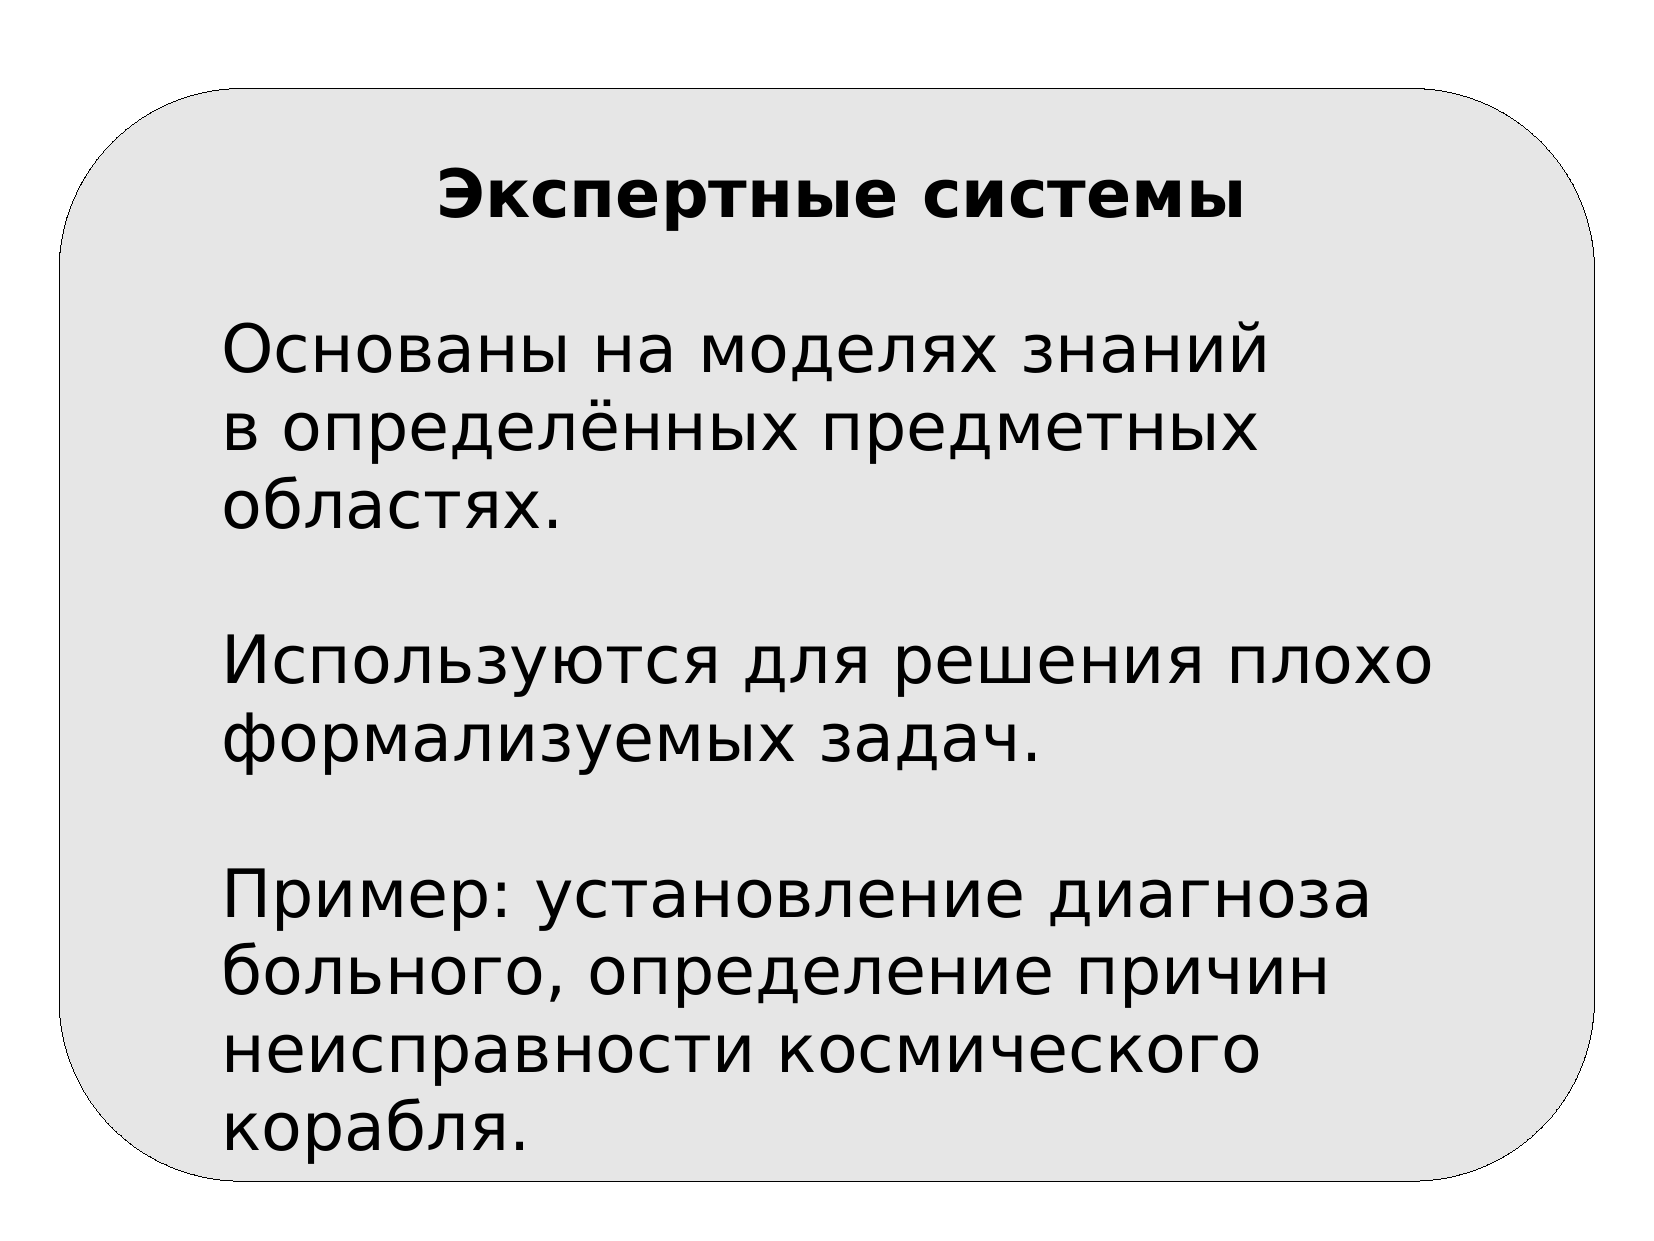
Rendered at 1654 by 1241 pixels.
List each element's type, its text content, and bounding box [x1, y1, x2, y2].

text_box [59, 88, 1595, 1182]
text_box Экспертные системы Основаны на моделях знаний в определённых предметных областях. Используются для решения плохо формализуемых задач. Пример: установление диагноза больного, определение причин неисправности космического корабля. [206, 147, 1477, 1174]
